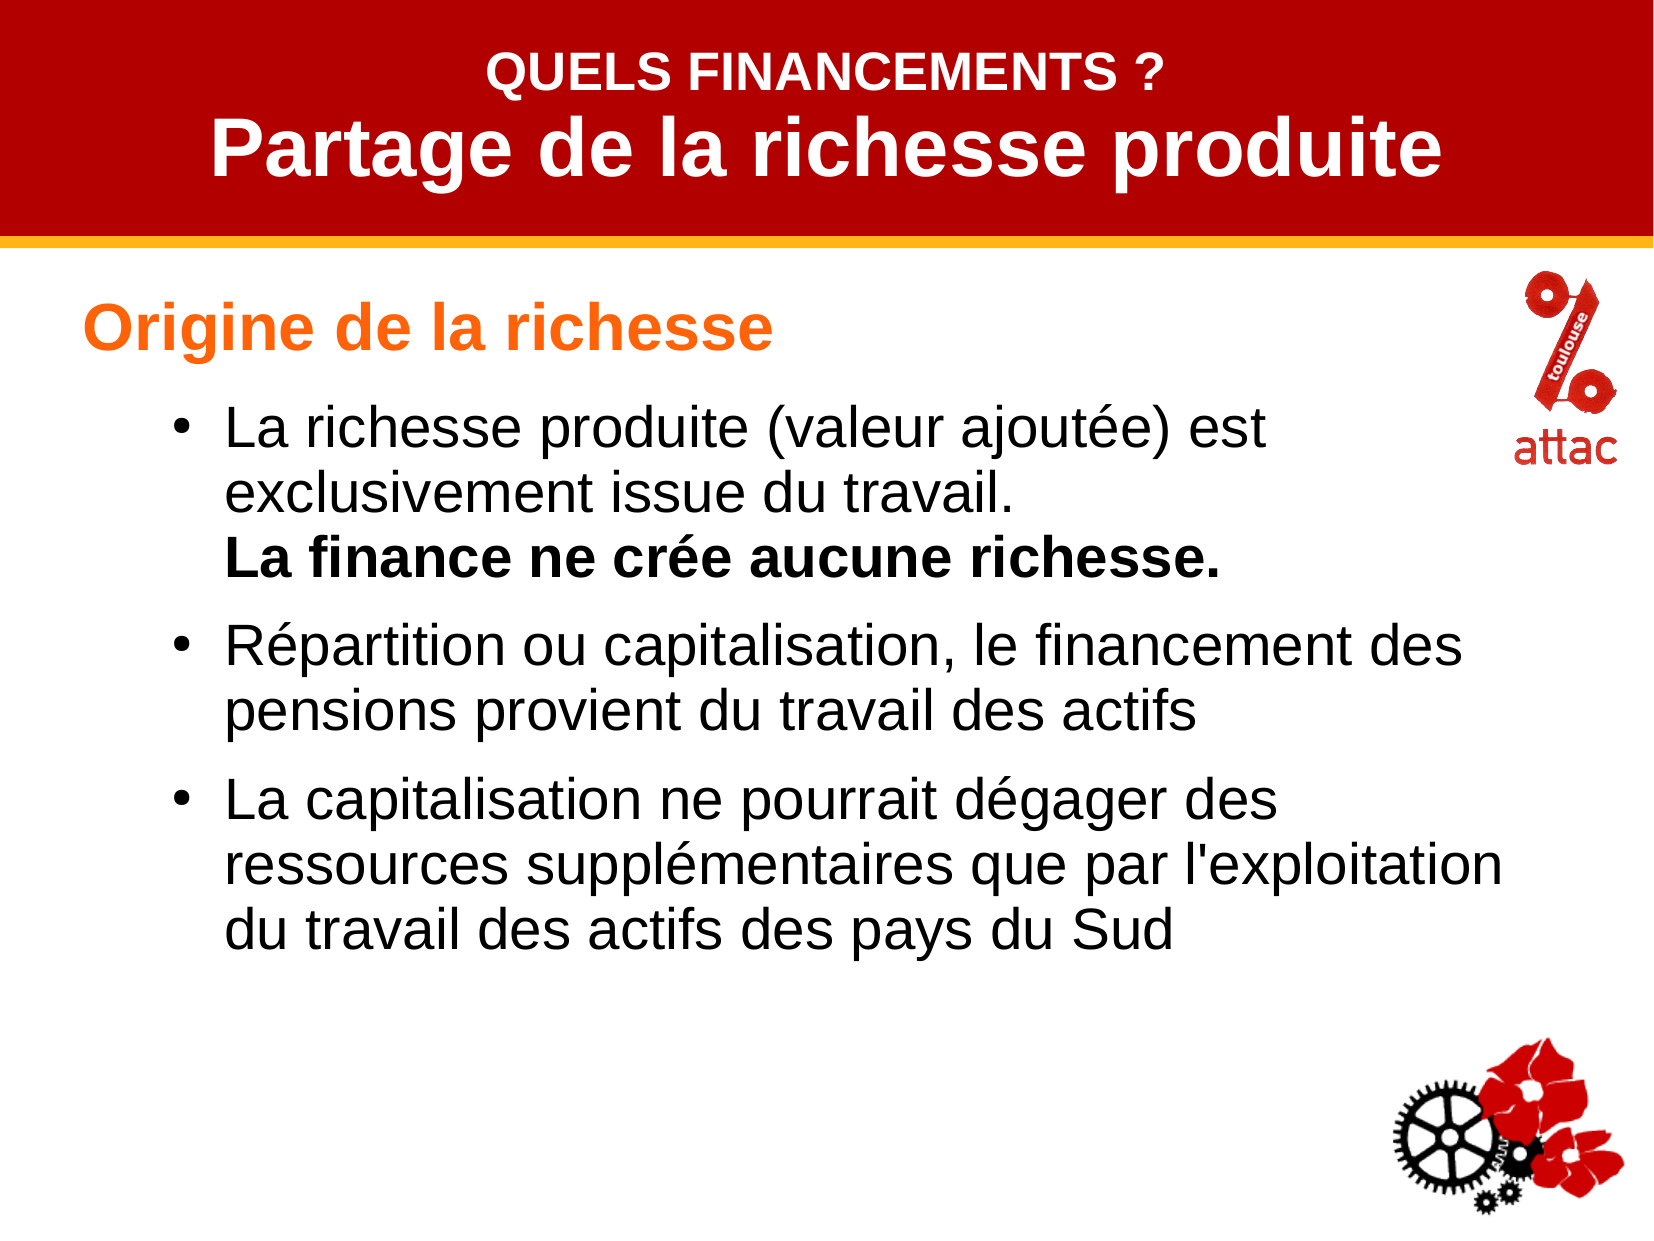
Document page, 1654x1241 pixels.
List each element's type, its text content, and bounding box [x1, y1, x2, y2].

picture [1509, 265, 1625, 473]
list Origine de la richesse La richesse produite (valeur ajoutée) est exclusivement issue du travail. La finance ne crée aucune richesse. Répartition ou capitalisation, le financement des pensions provient du travail des actifs La capitalisation ne pourrait dégager des ressources supplémentaires que par l'exploitation du travail des actifs des pays du Sud [82, 290, 1571, 1109]
title QUELS FINANCEMENTS ? Partage de la richesse produite [82, 14, 1571, 222]
picture [1387, 1033, 1628, 1218]
